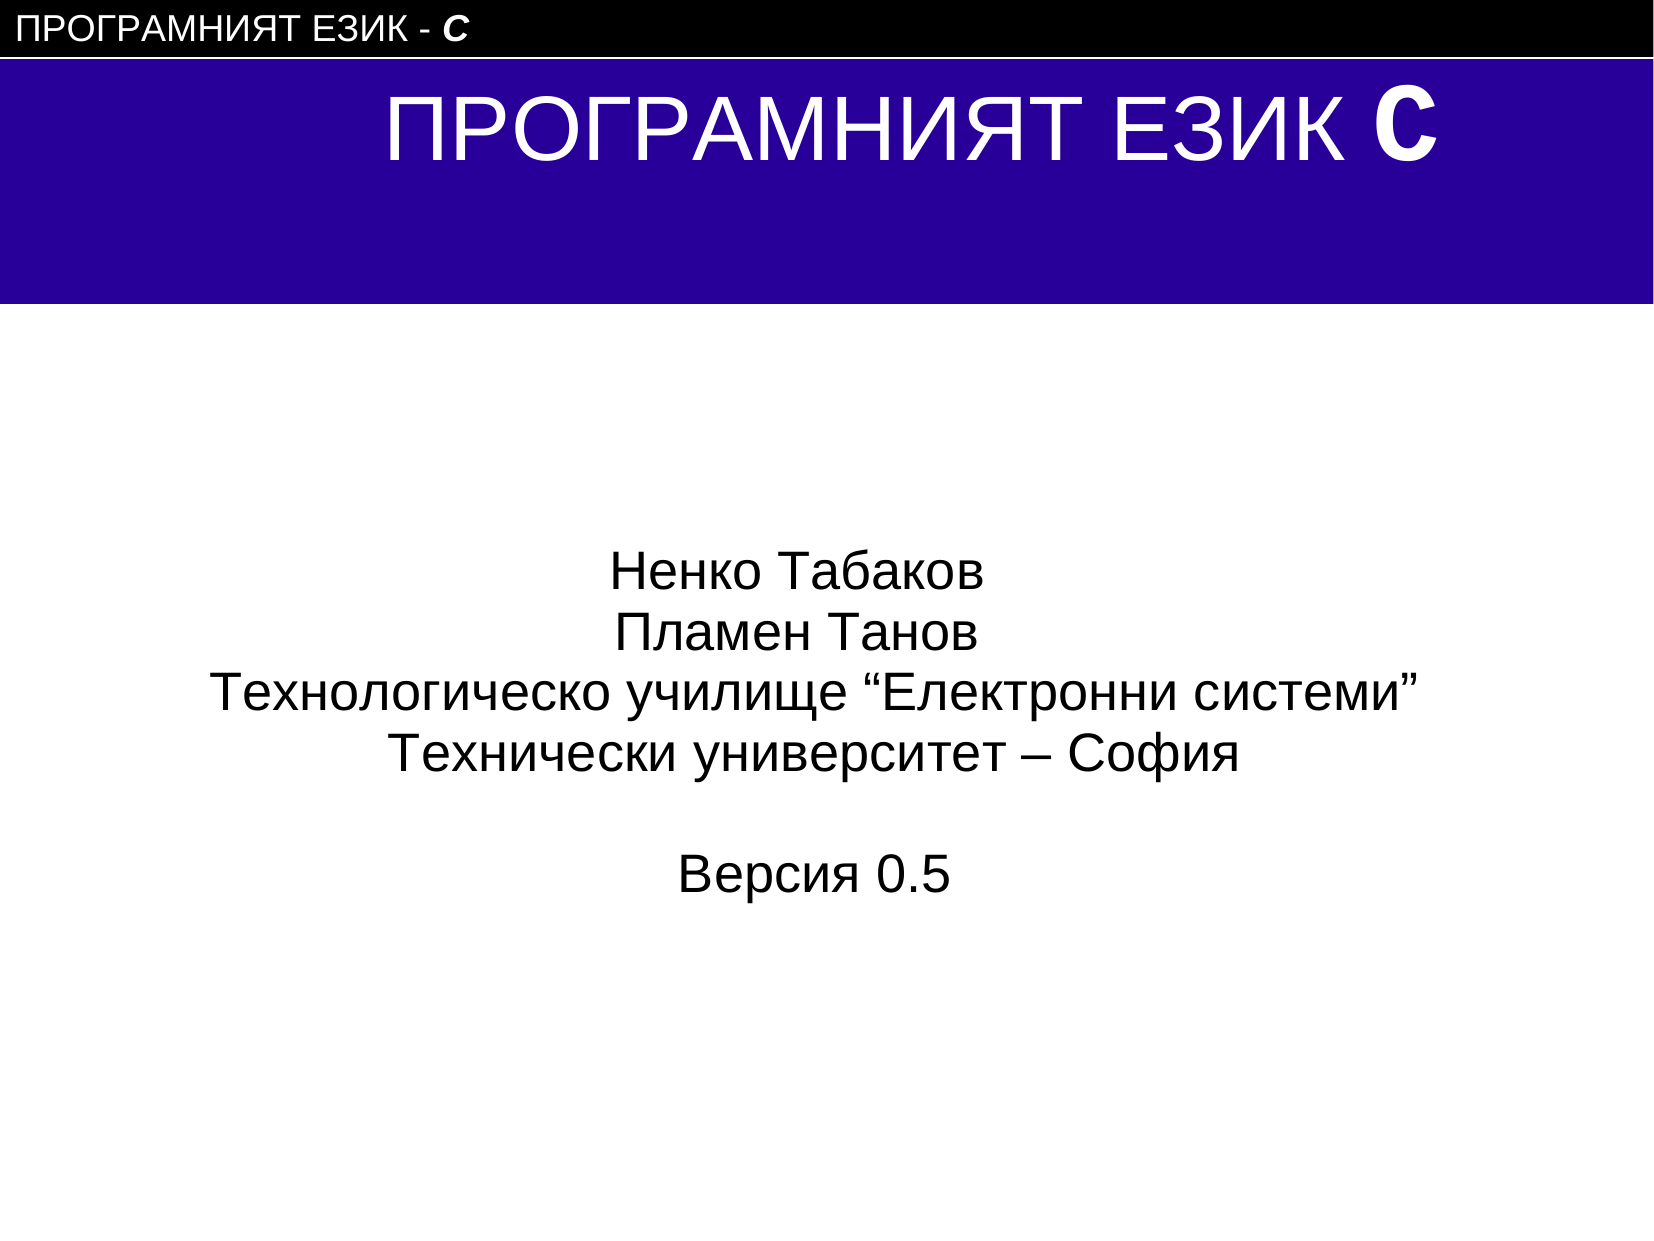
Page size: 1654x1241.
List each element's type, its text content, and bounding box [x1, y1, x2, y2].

text_box ПРОГРАМНИЯT ЕЗИК - С [0, 0, 1654, 57]
text_box Ненко Табаков Пламен Танов Технологическо училище “Електронни системи” Технически университет – София Версия 0.5 [147, 533, 1447, 916]
text_box ПРОГРАМНИЯT ЕЗИК С [0, 59, 1654, 304]
